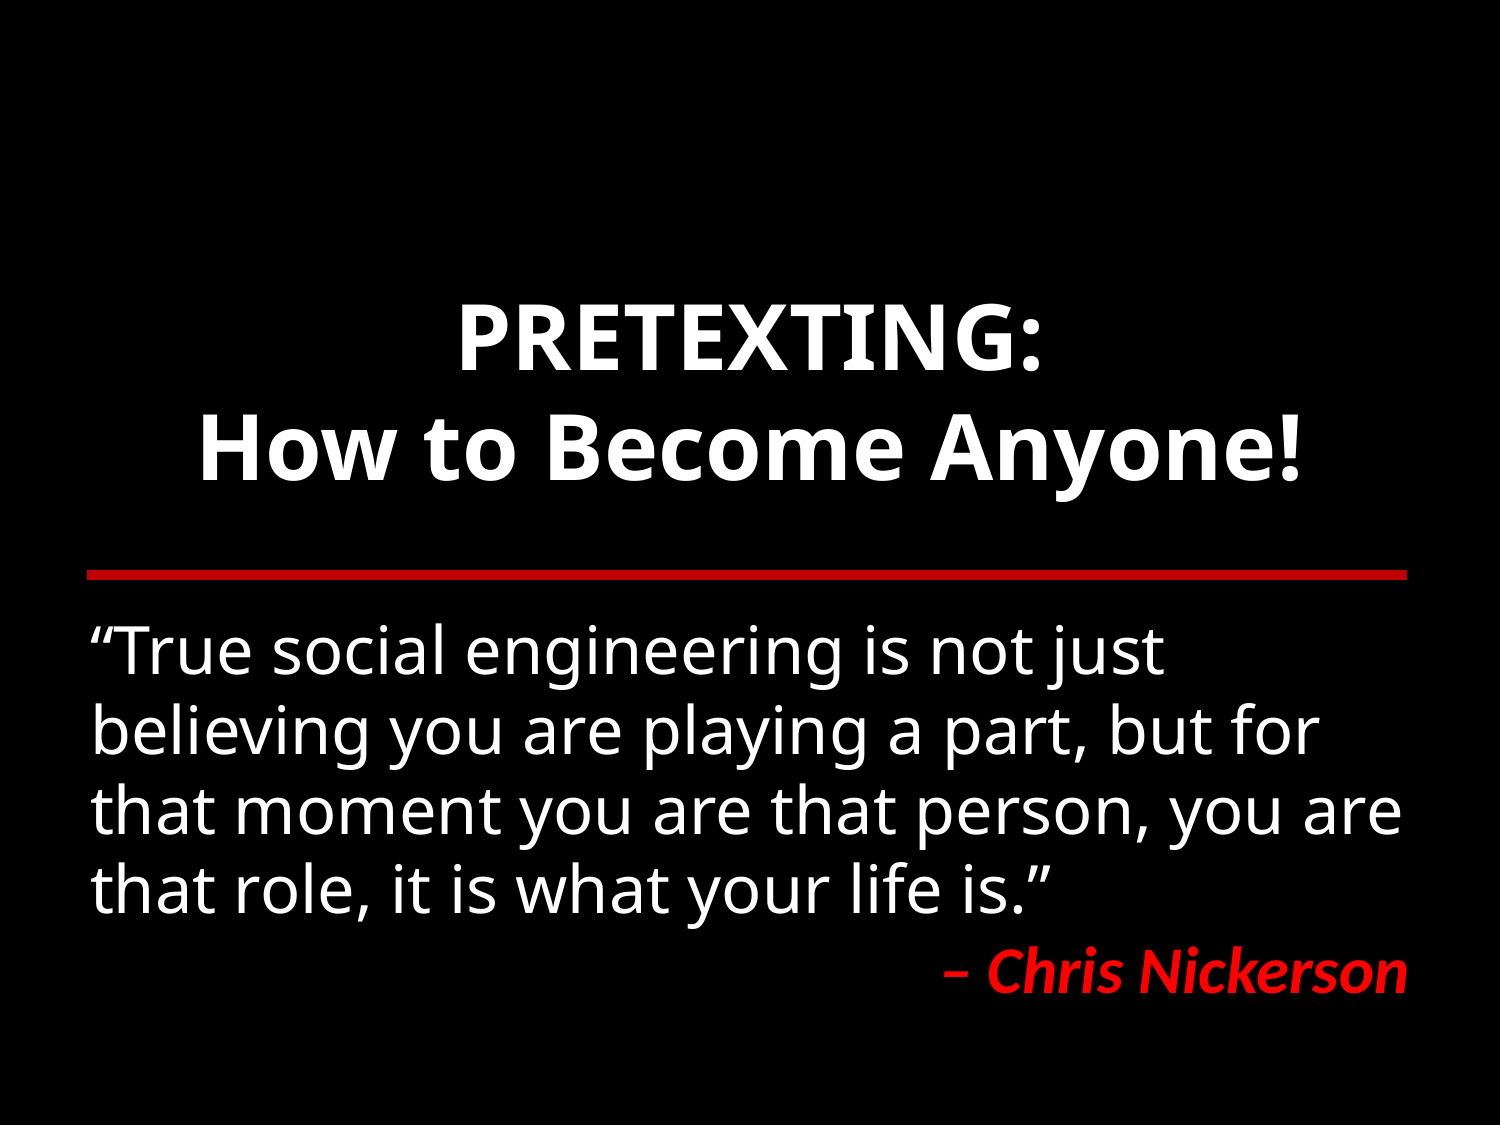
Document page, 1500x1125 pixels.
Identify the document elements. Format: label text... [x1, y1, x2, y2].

text_box “True social engineering is not just believing you are playing a part, but for that moment you are that person, you are that role, it is what your life is.” – Chris Nickerson [74, 600, 1425, 1025]
title PRETEXTING: How to Become Anyone! [112, 187, 1388, 570]
title PRETEXTING: How to Become Anyone! [112, 580, 1388, 591]
